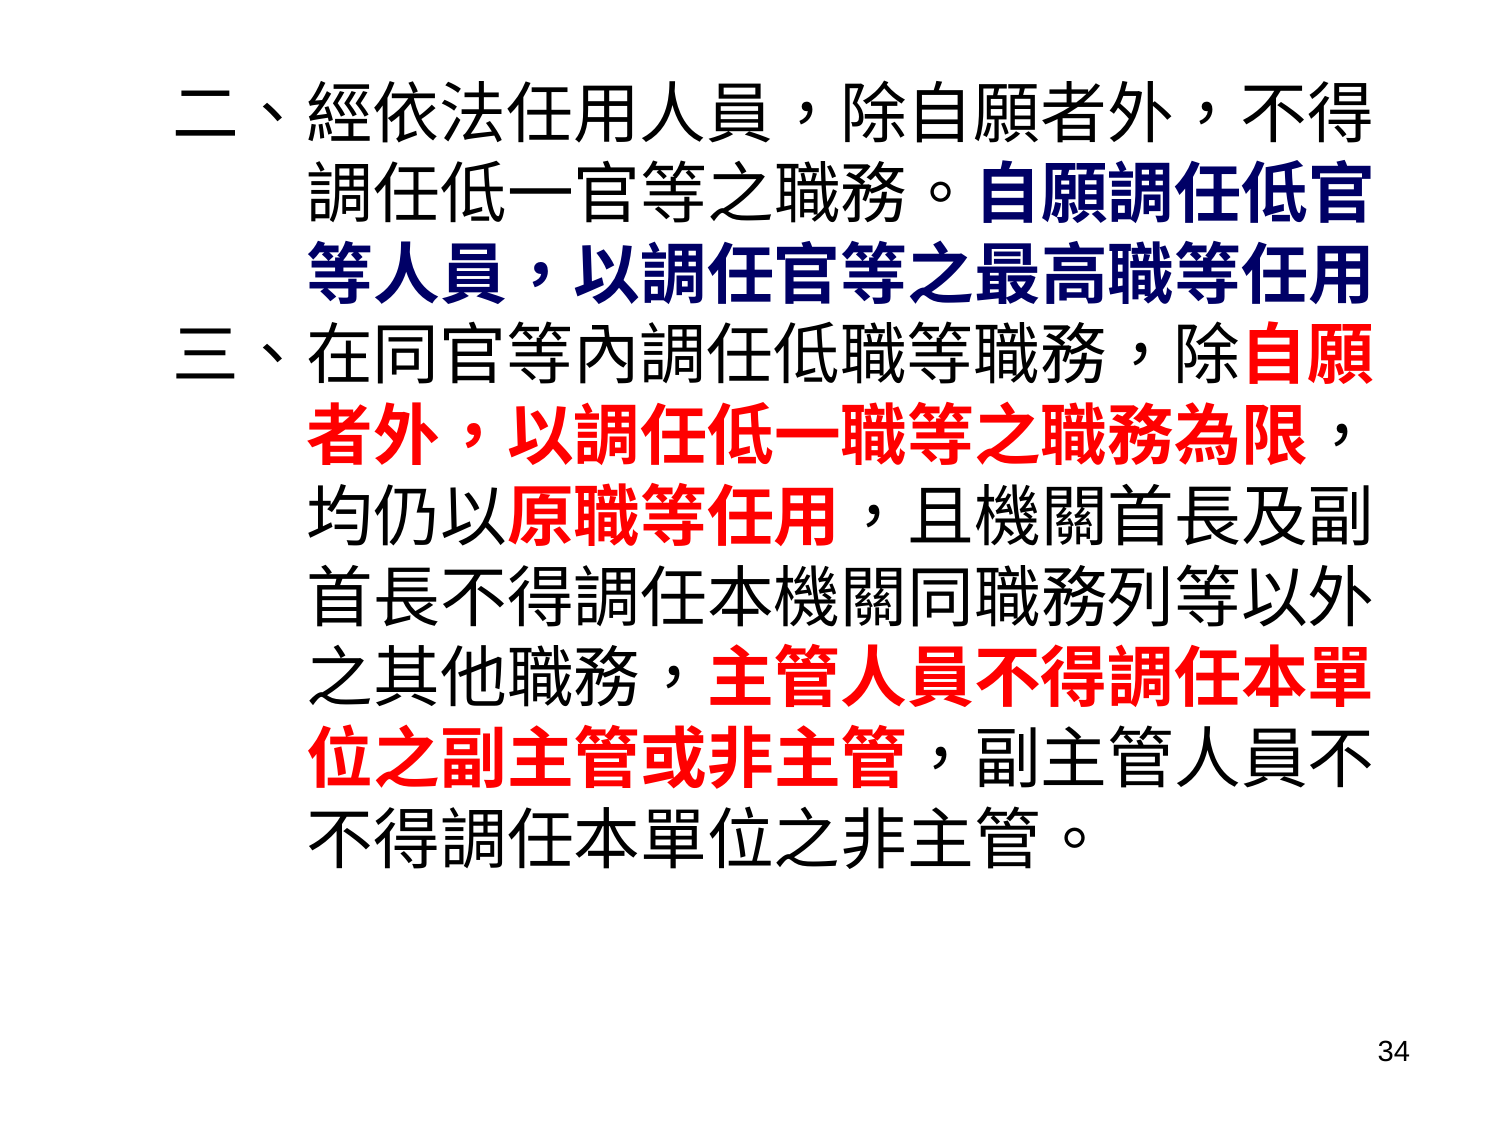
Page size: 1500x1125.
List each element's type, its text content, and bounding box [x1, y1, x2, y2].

list 二、經依法任用人員，除自願者外，不得 調任低一官等之職務。自願調任低官 等人員，以調任官等之最高職等任用 三、在同官等內調任低職等職務，除自願 者外，以調任低一職等之職務為限， 均仍以原職等任用，且機關首長及副 首長不得調任本機關同職務列等以外 之其他職務，主管人員不得調任本單 位之副主管或非主管，副主管人員不 不得調任本單位之非主管。 [75, 78, 1426, 1005]
